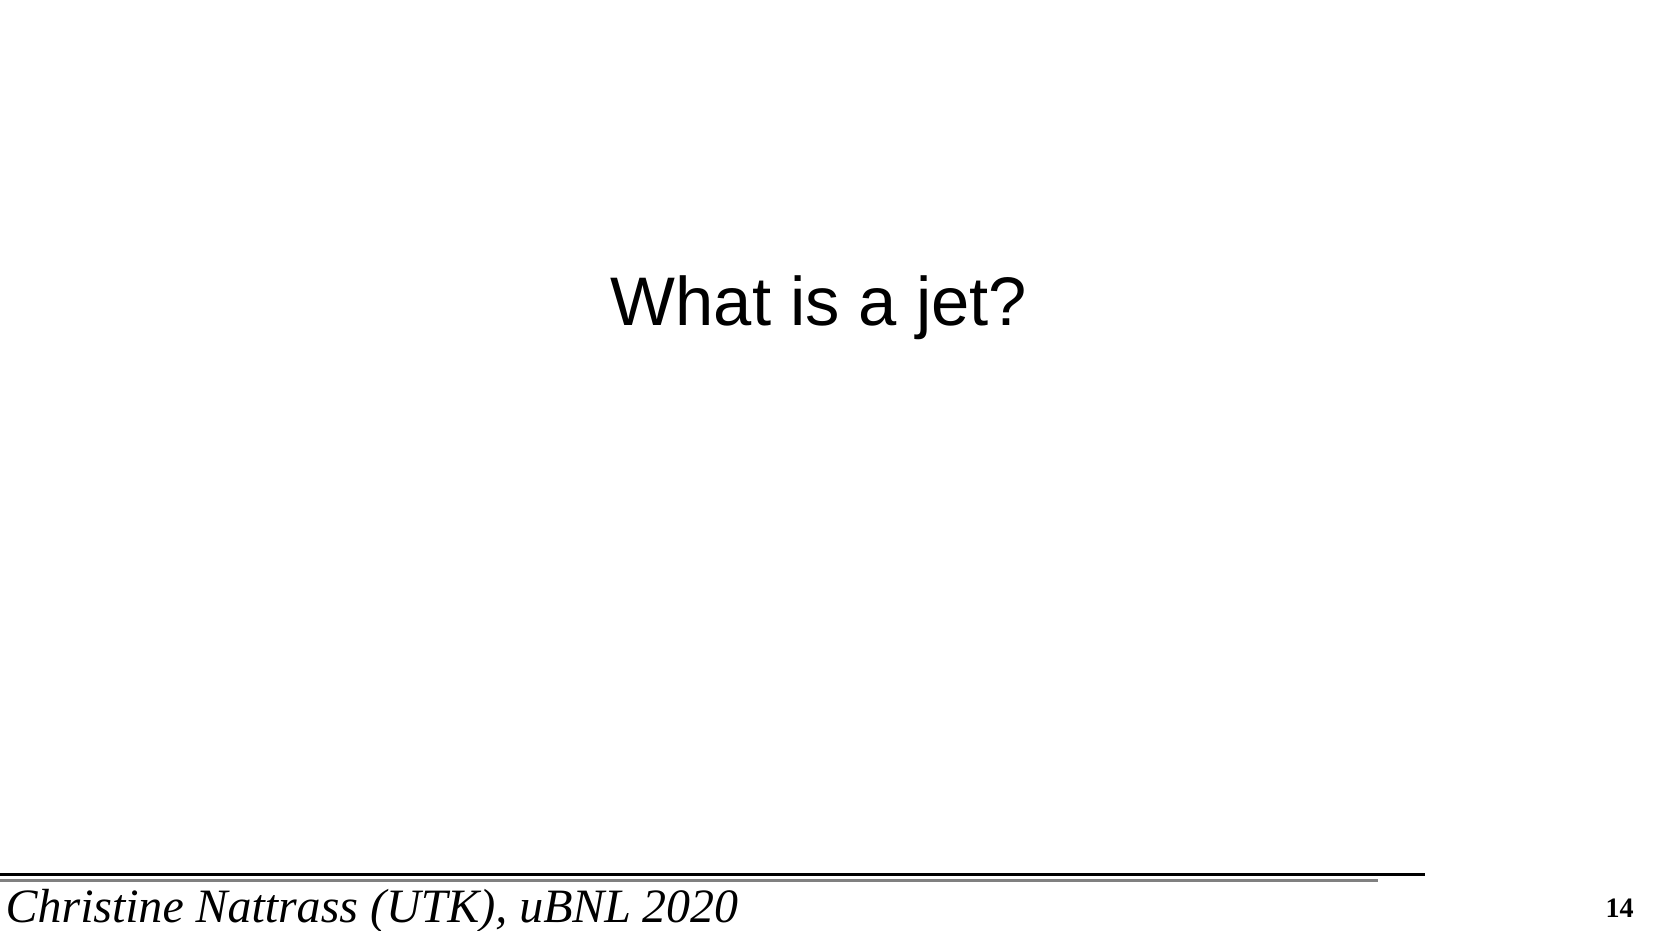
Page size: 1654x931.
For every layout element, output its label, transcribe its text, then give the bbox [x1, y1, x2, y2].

title What is a jet? [75, 198, 1564, 406]
